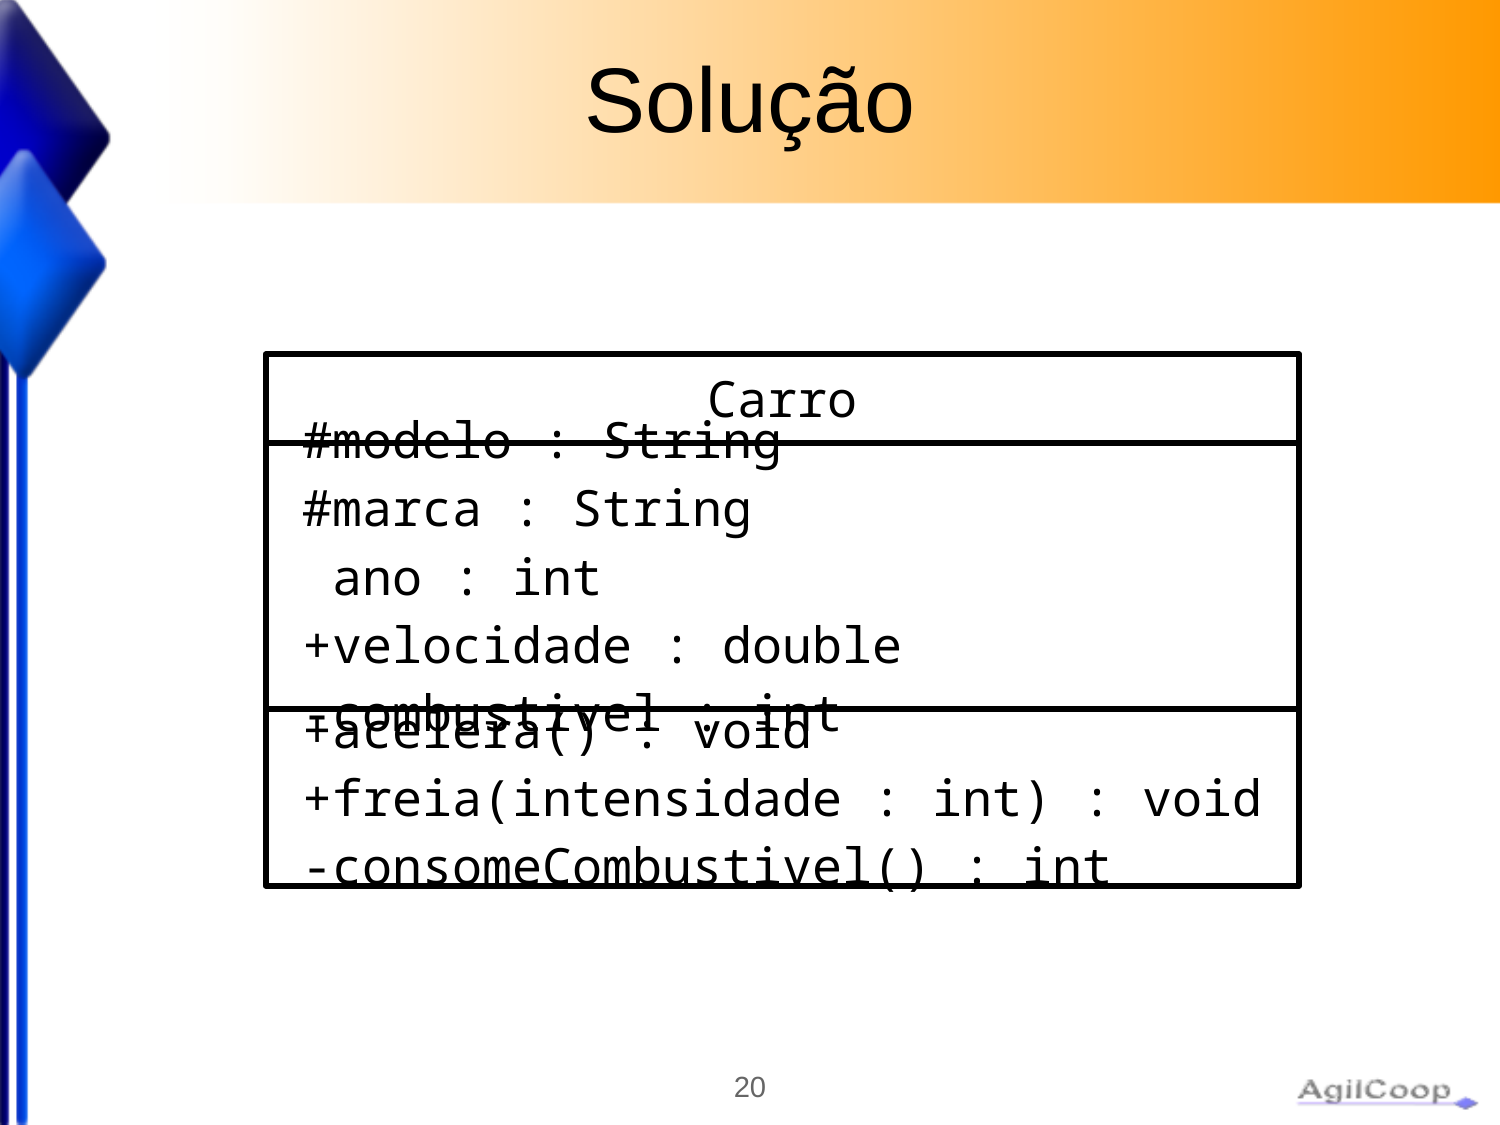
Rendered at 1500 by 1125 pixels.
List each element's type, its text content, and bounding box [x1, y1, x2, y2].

text_box Carro [265, 354, 1300, 442]
text_box +acelera() : void +freia(intensidade : int) : void -consomeCombustivel() : int [265, 708, 1300, 886]
text_box Carro [369, 434, 384, 442]
text_box Carro [731, 434, 744, 442]
picture [0, 0, 1500, 1125]
text_box Carro [760, 434, 774, 442]
text_box Carro [489, 434, 504, 442]
text_box #modelo : String #marca : String ano : int +velocidade : double -combustivel : int [265, 442, 1300, 708]
title Solução [75, 14, 1425, 188]
text_box Carro [430, 434, 444, 442]
text_box Carro [400, 434, 413, 442]
